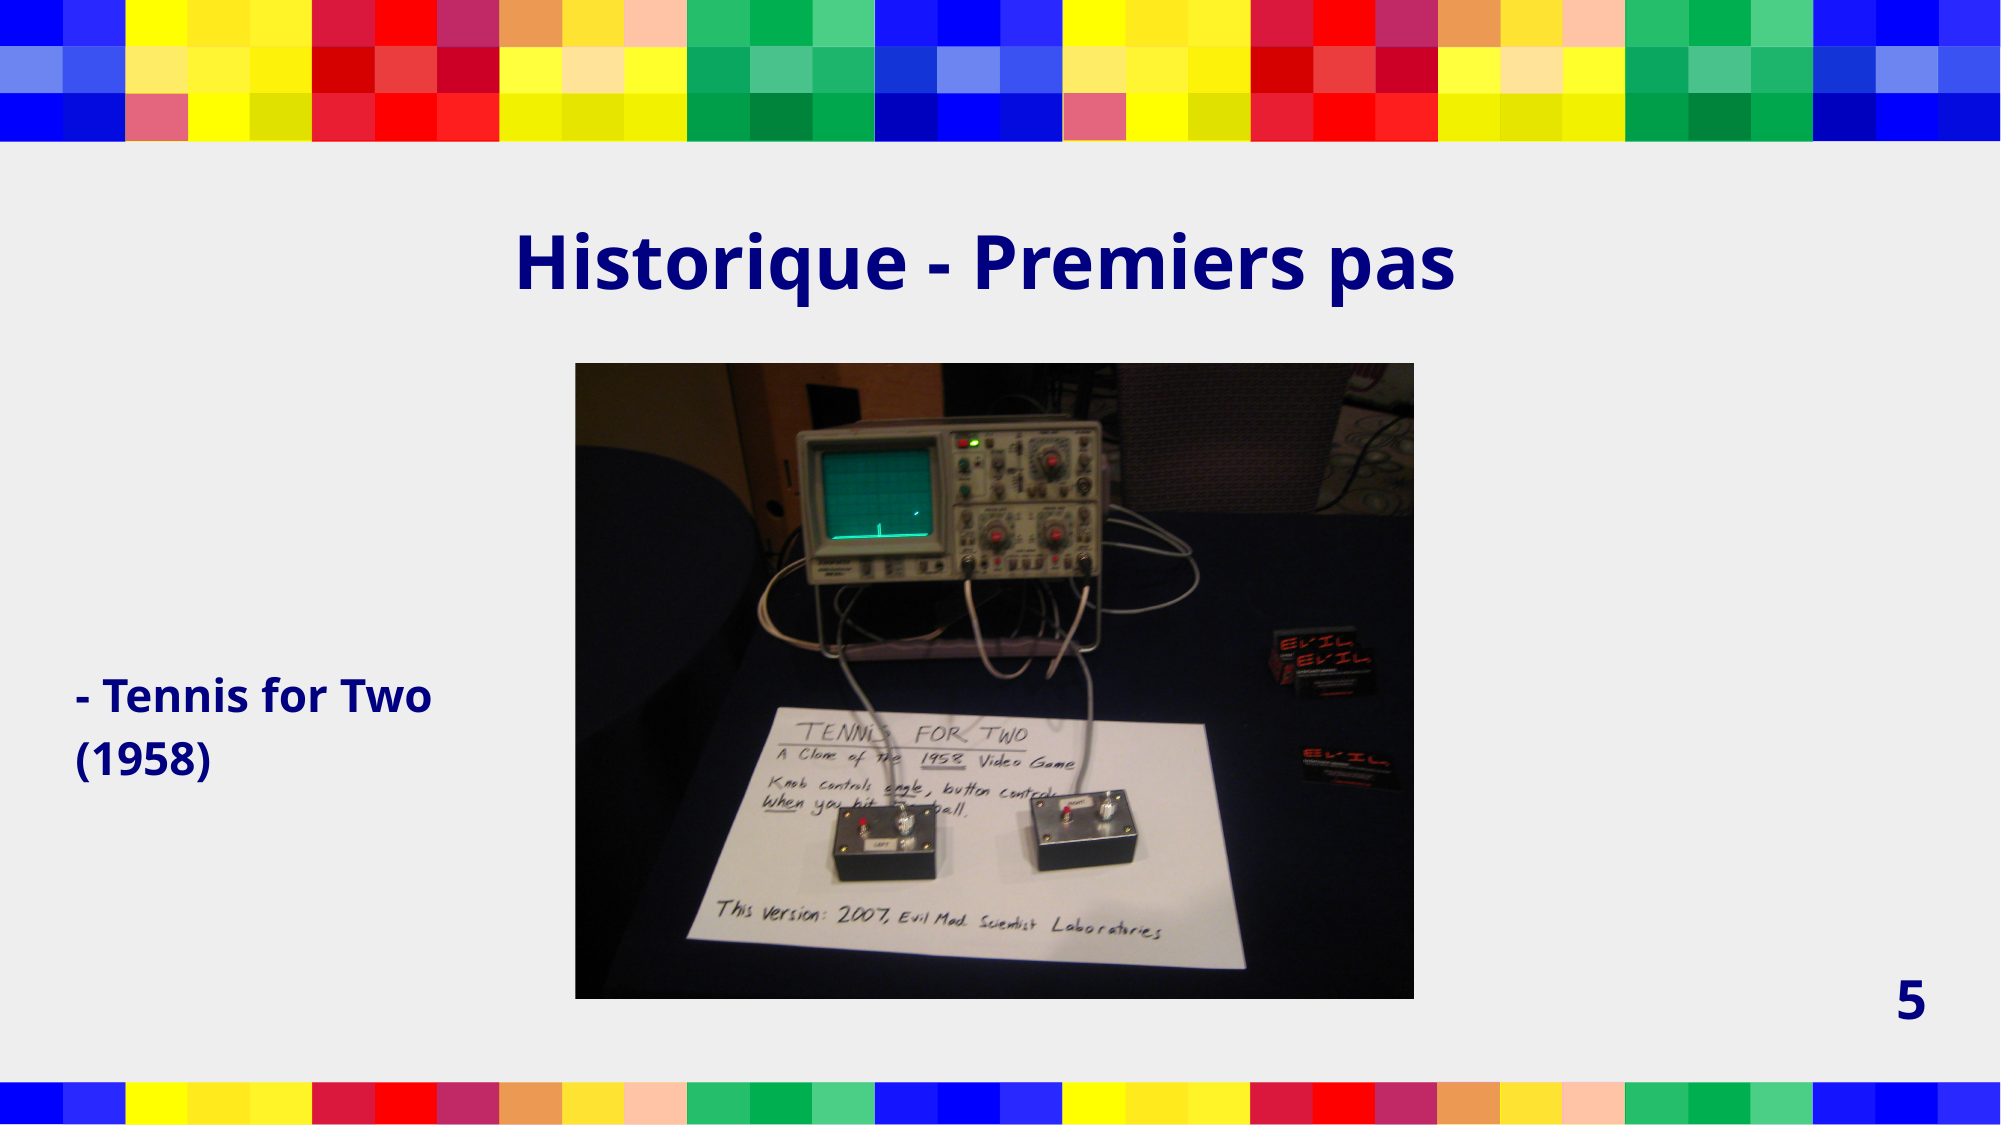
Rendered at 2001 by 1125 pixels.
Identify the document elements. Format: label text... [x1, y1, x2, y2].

text_box Historique - Premiers pas [60, 201, 1912, 325]
text_box [575, 363, 1414, 999]
title - Tennis for Two (1958) [60, 201, 1915, 1046]
text_box 5 [1853, 954, 1970, 1043]
